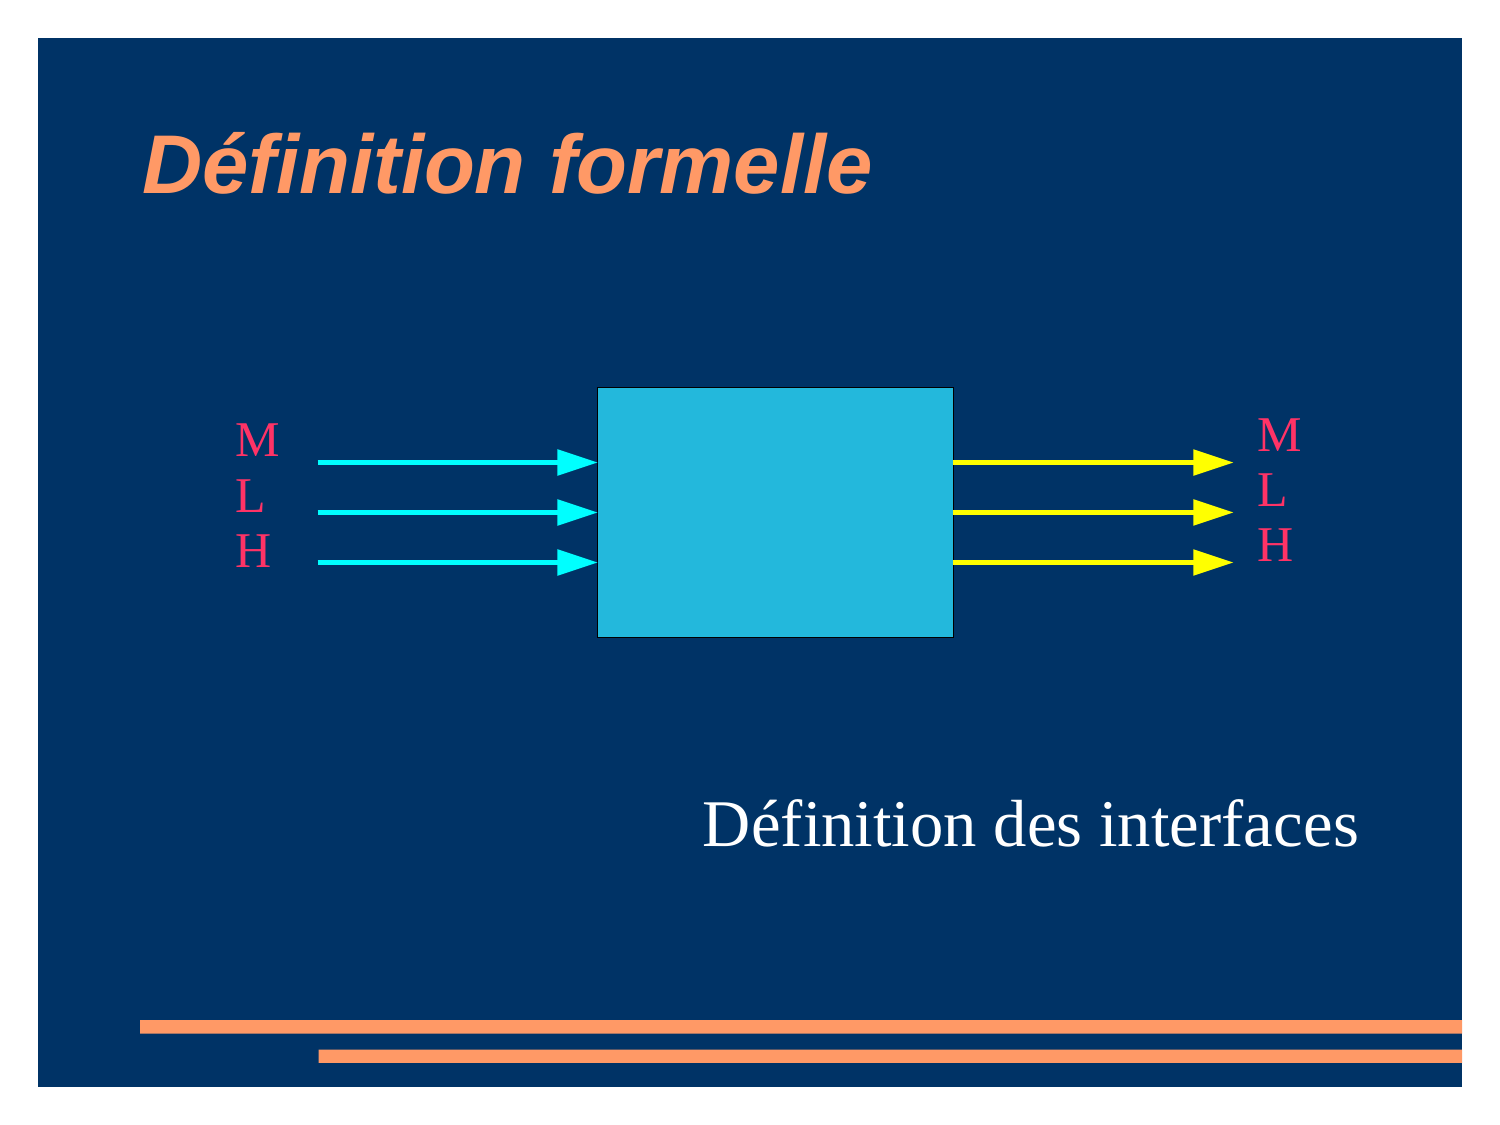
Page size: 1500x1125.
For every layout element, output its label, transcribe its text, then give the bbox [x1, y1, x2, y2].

text_box [597, 387, 954, 638]
text_box M L H [1257, 406, 1302, 588]
title Définition formelle [142, 76, 1359, 253]
text_box M L H [235, 412, 281, 594]
text_box Définition des interfaces [215, 787, 1361, 869]
